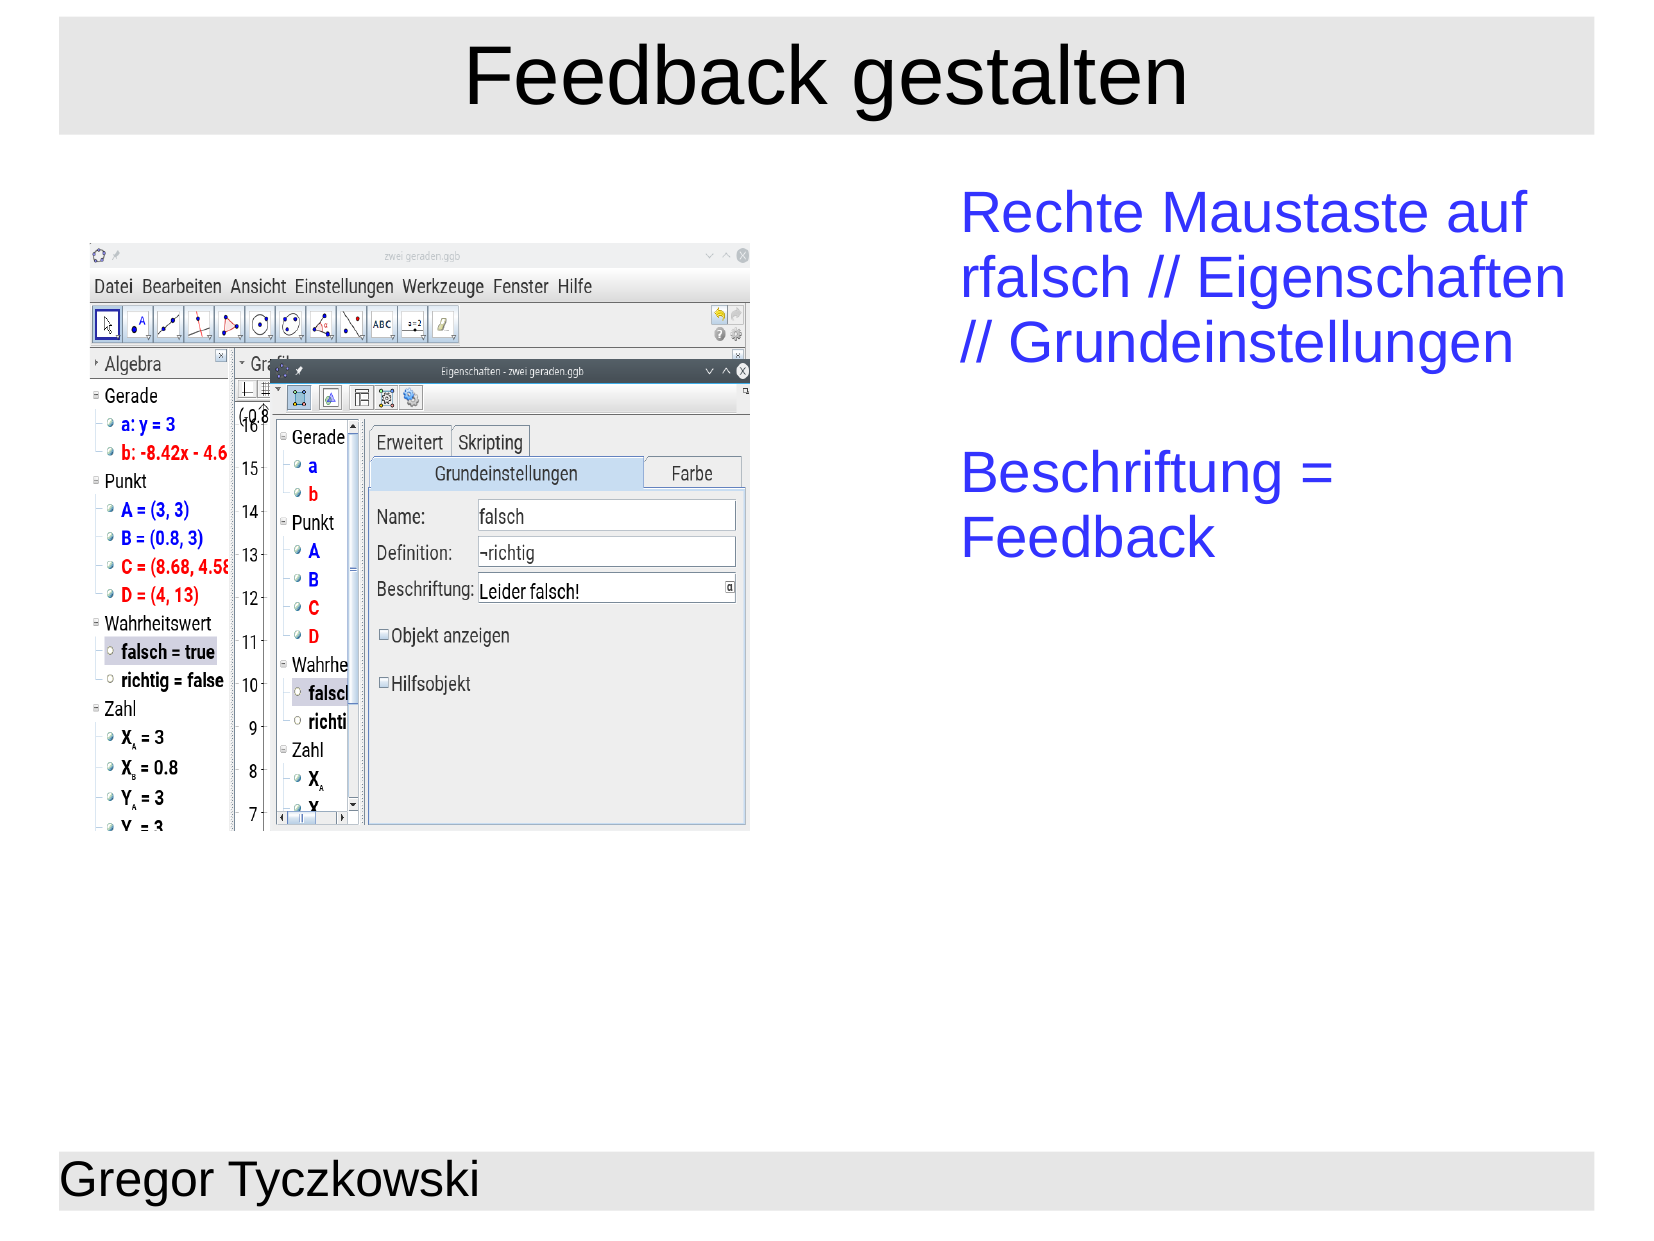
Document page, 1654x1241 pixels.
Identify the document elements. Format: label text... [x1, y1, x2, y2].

list Gregor Tyczkowski [59, 1151, 1595, 1211]
picture [89, 243, 750, 831]
title Feedback gestalten [59, 16, 1595, 135]
text_box Rechte Maustaste auf rfalsch // Eigenschaften // Grundeinstellungen Beschriftung = Feedback [945, 172, 1590, 1110]
